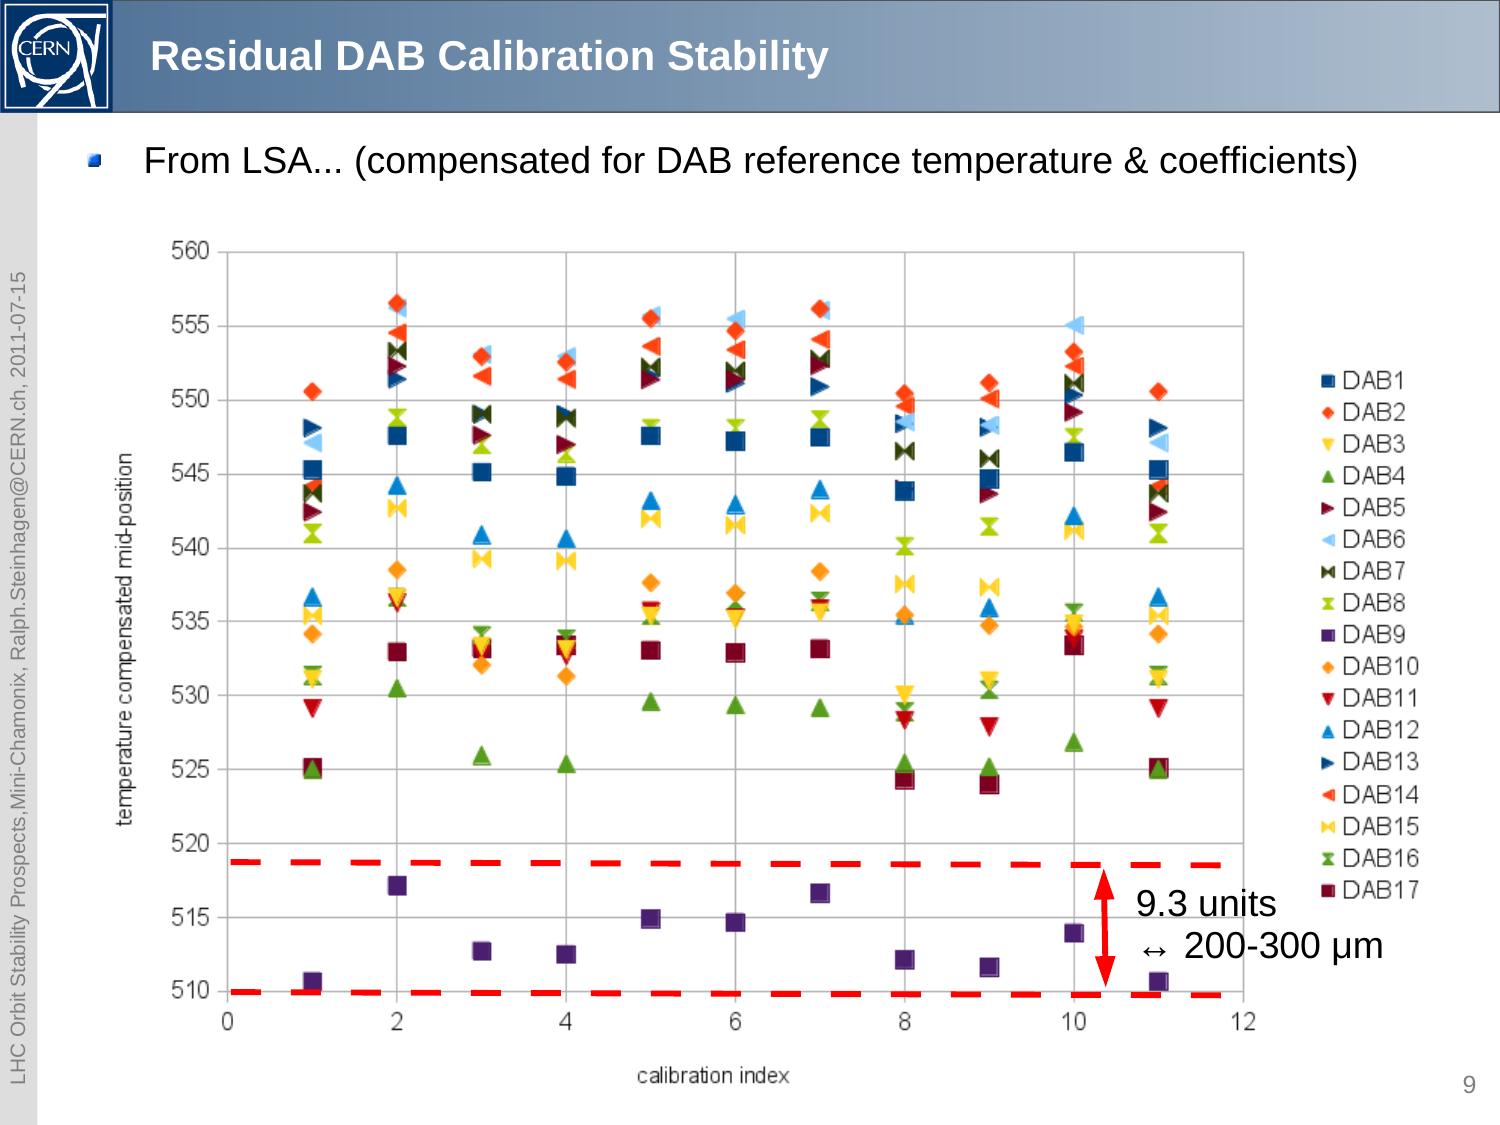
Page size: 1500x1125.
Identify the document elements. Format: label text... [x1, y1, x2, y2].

picture [100, 223, 1432, 1106]
picture [0, 0, 113, 113]
text_box 9.3 units ↔ 200-300 μm [1121, 874, 1400, 974]
list From LSA... (compensated for DAB reference temperature & coefficients) [87, 137, 1438, 1030]
title Residual DAB Calibration Stability [150, 0, 1201, 113]
